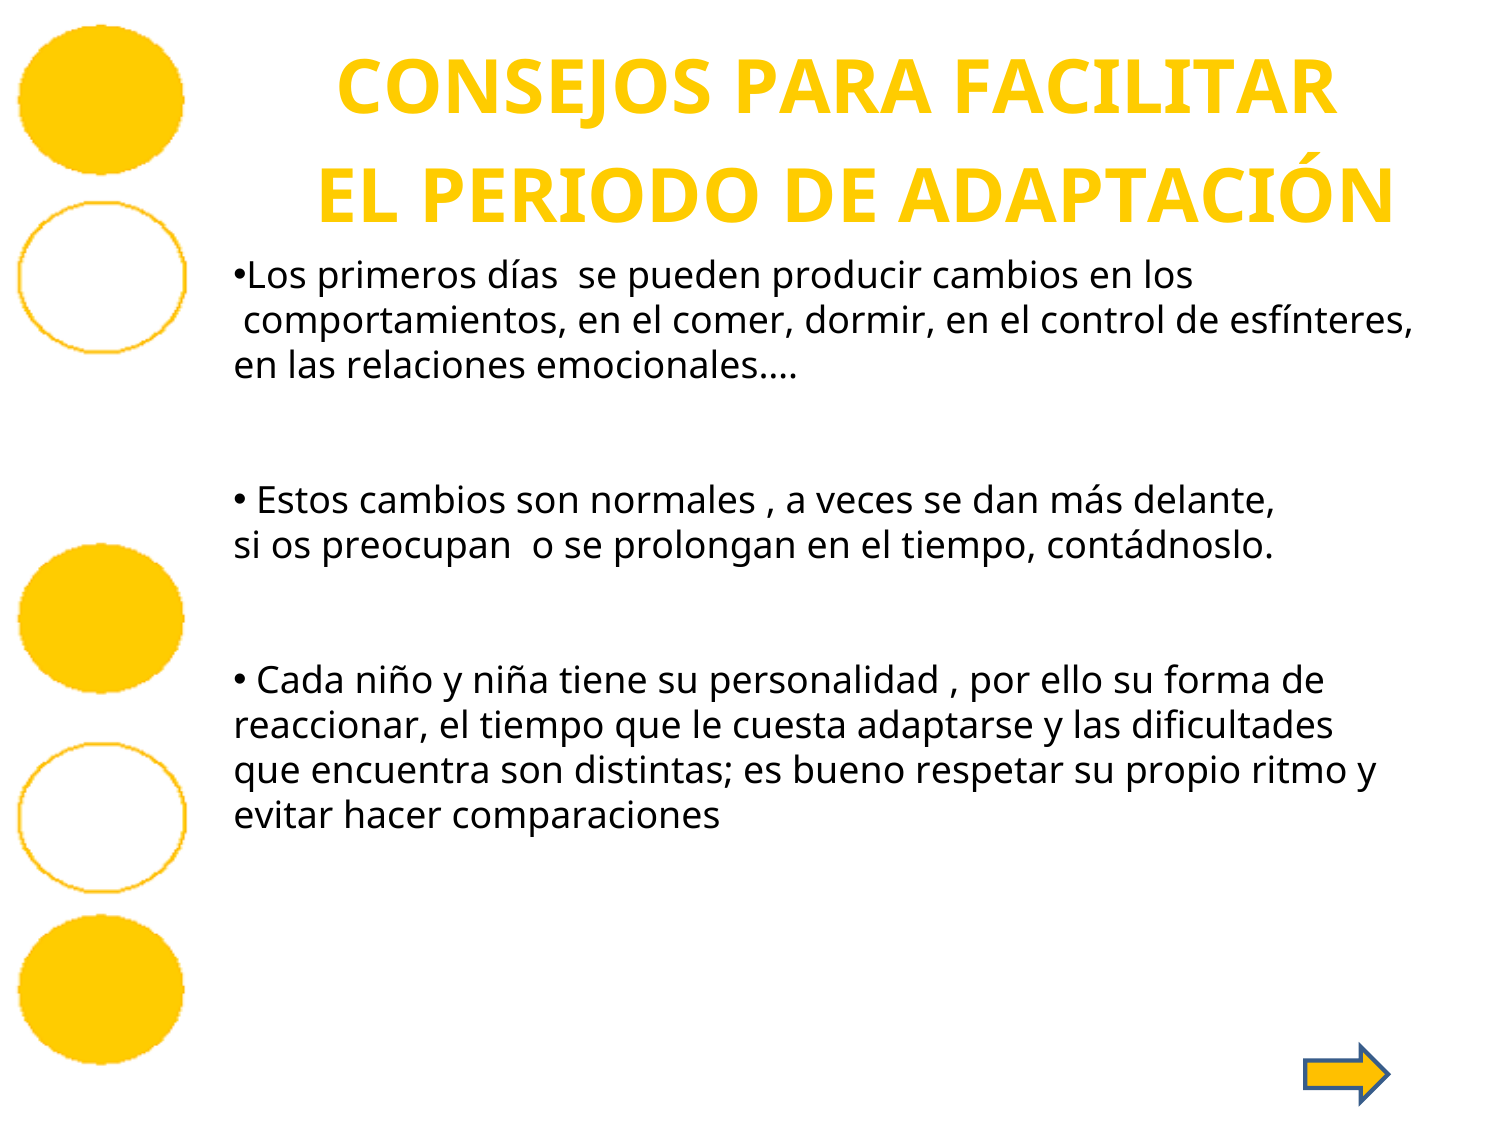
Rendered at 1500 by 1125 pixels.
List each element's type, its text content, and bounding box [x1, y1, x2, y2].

text_box Los primeros días se pueden producir cambios en los comportamientos, en el comer, dormir, en el control de esfínteres, en las relaciones emocionales…. Estos cambios son normales , a veces se dan más delante, si os preocupan o se prolongan en el tiempo, contádnoslo. Cada niño y niña tiene su personalidad , por ello su forma de reaccionar, el tiempo que le cuesta adaptarse y las dificultades que encuentra son distintas; es bueno respetar su propio ritmo y evitar hacer comparaciones [218, 243, 1447, 1114]
chart [0, 0, 216, 1075]
text_box CONSEJOS PARA FACILITAR EL PERIODO DE ADAPTACIÓN [301, 30, 1500, 382]
text_box [1305, 1046, 1389, 1102]
